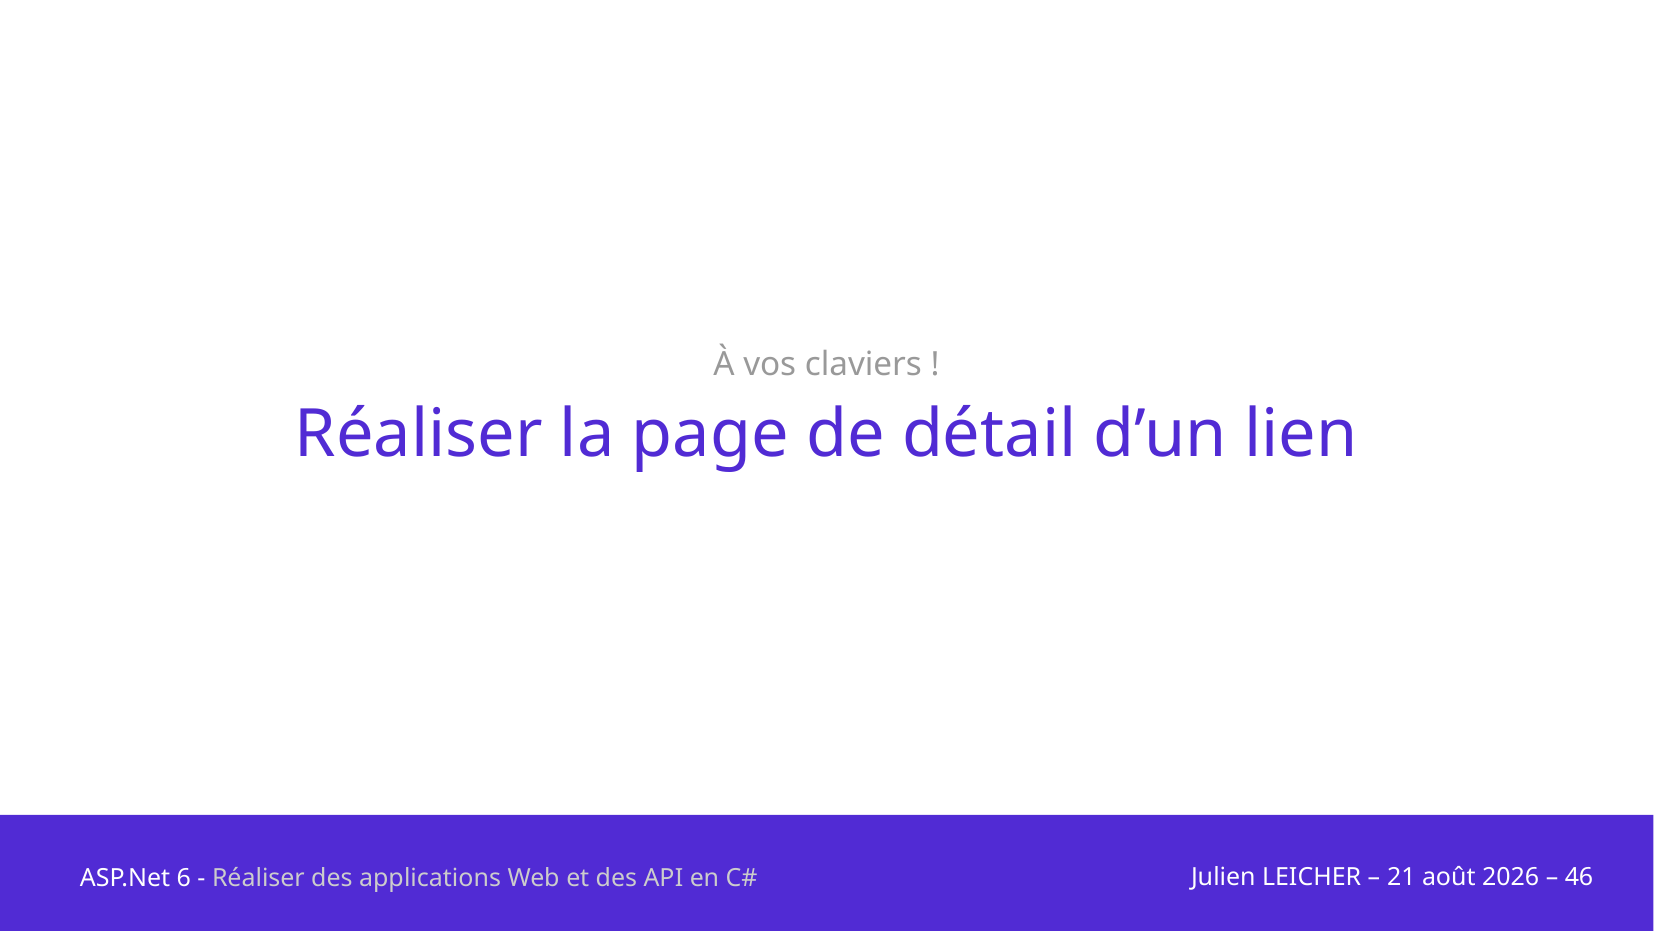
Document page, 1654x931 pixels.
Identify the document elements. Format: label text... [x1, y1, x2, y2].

text_box À vos claviers ! Réaliser la page de détail d’un lien [0, 0, 1654, 814]
text_box ASP.Net 6 - Réaliser des applications Web et des API en C# [64, 852, 798, 898]
text_box Julien LEICHER – 28 févr. 2022 – <numéro> [0, 814, 1654, 931]
